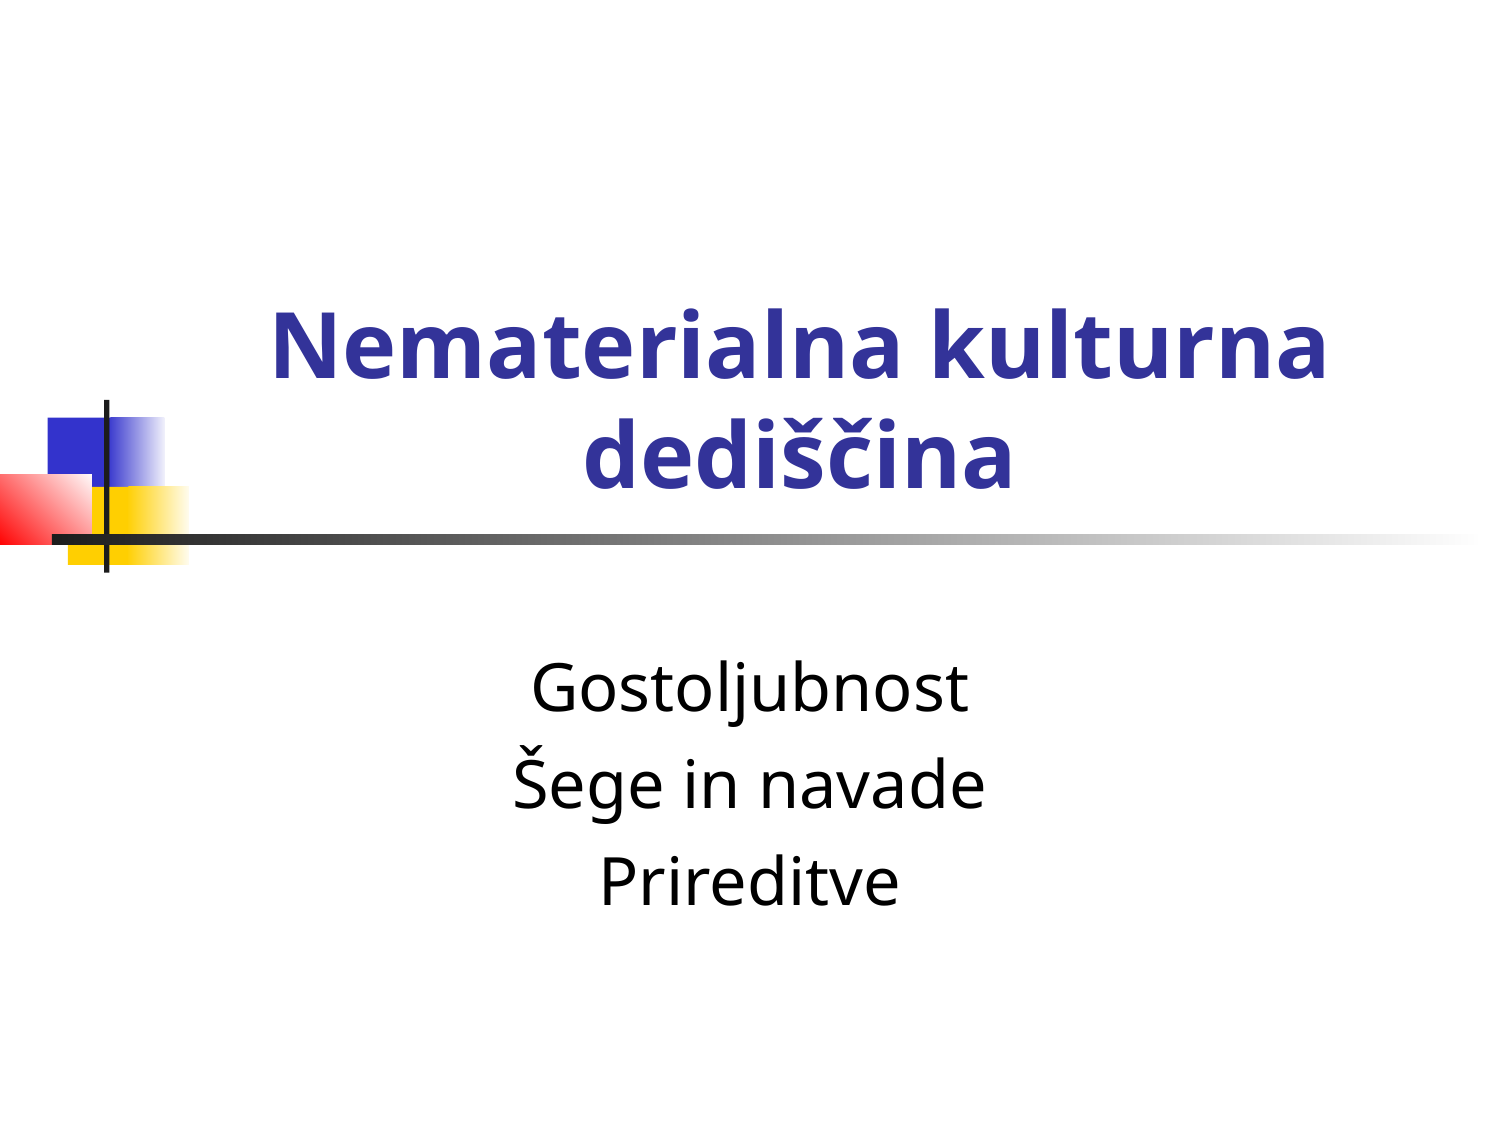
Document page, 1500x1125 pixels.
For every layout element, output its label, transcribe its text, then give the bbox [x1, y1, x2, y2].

subtitle Gostoljubnost Šege in navade Prireditve [225, 637, 1276, 927]
title Nematerialna kulturna dediščina [162, 274, 1438, 515]
